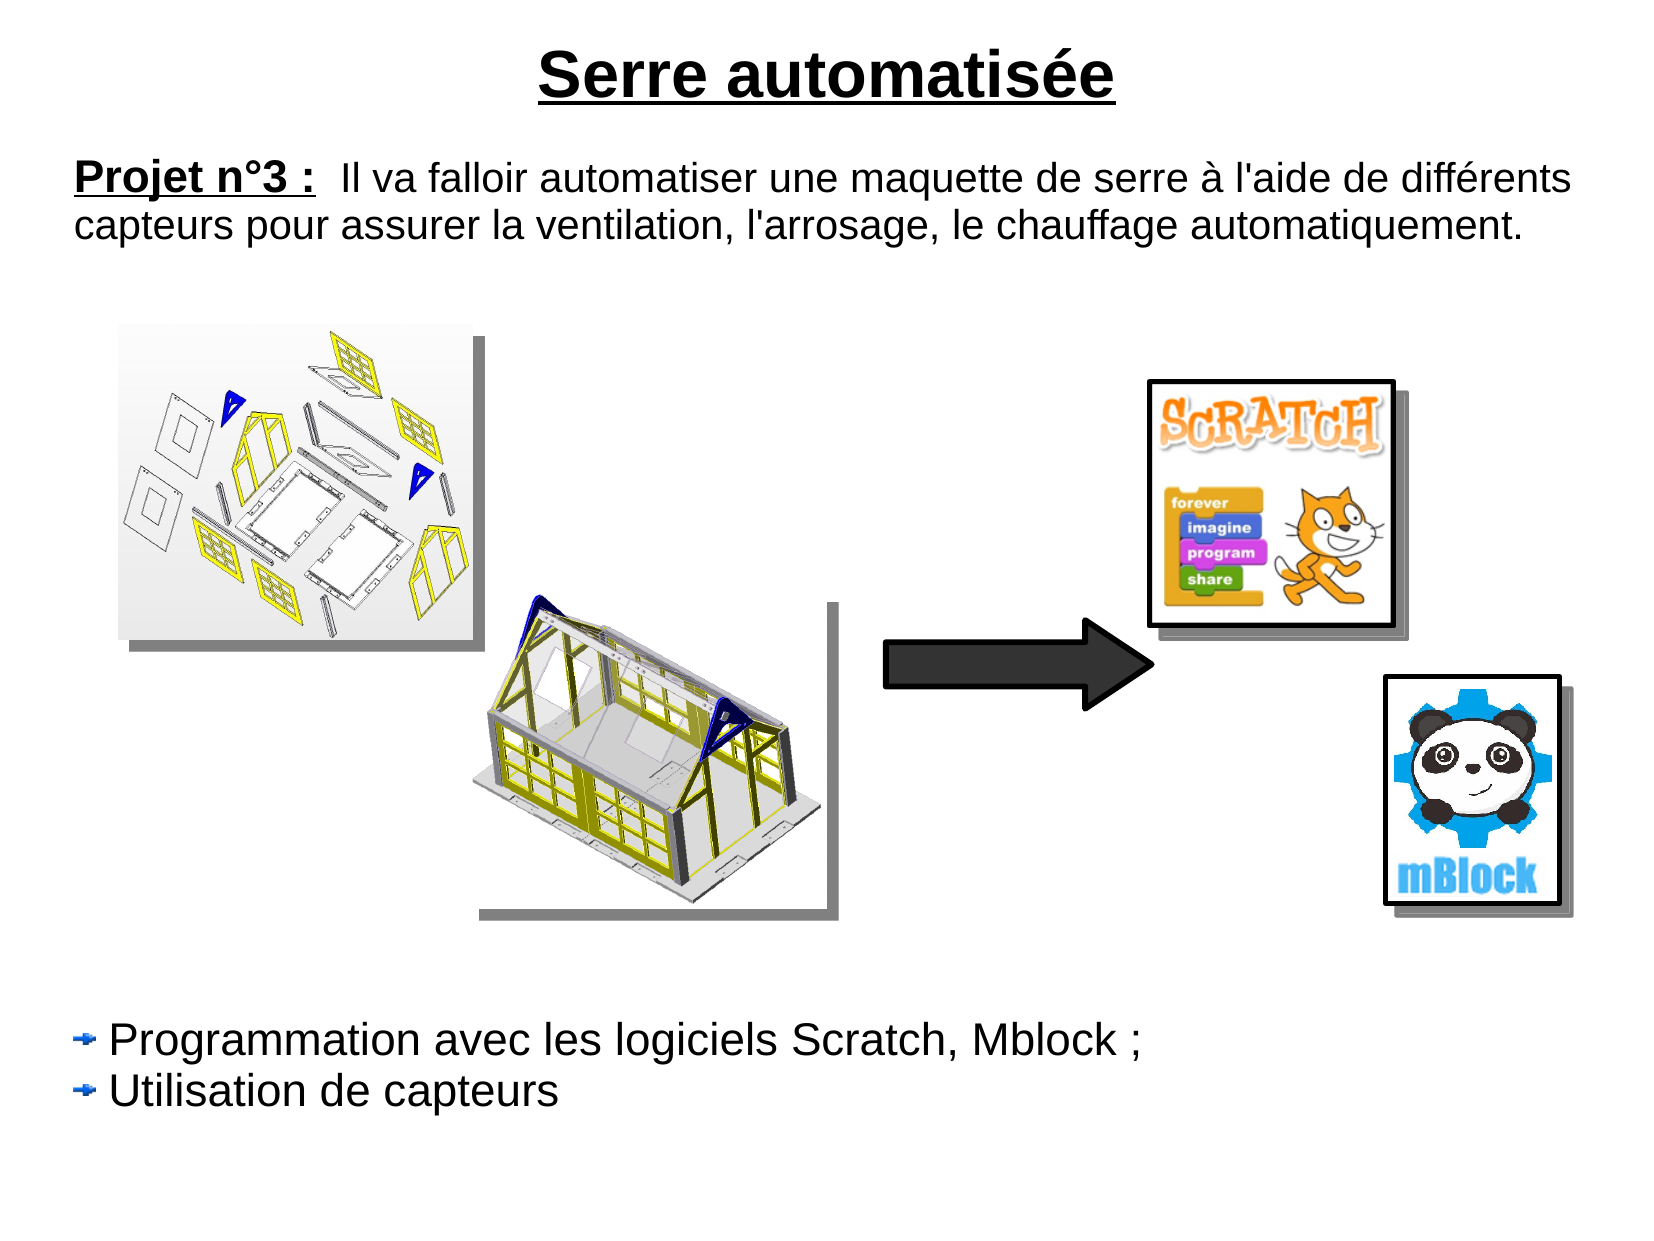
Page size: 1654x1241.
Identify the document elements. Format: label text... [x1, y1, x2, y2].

text_box Serre automatisée [0, 29, 1654, 120]
picture [1387, 679, 1558, 902]
text_box Projet n°3 : Il va falloir automatiser une maquette de serre à l'aide de différents capteurs pour assurer la ventilation, l'arrosage, le chauffage automatiquement. Programmation avec les logiciels Scratch, Mblock ; Utilisation de capteurs [59, 143, 1595, 1177]
picture [1151, 383, 1392, 624]
